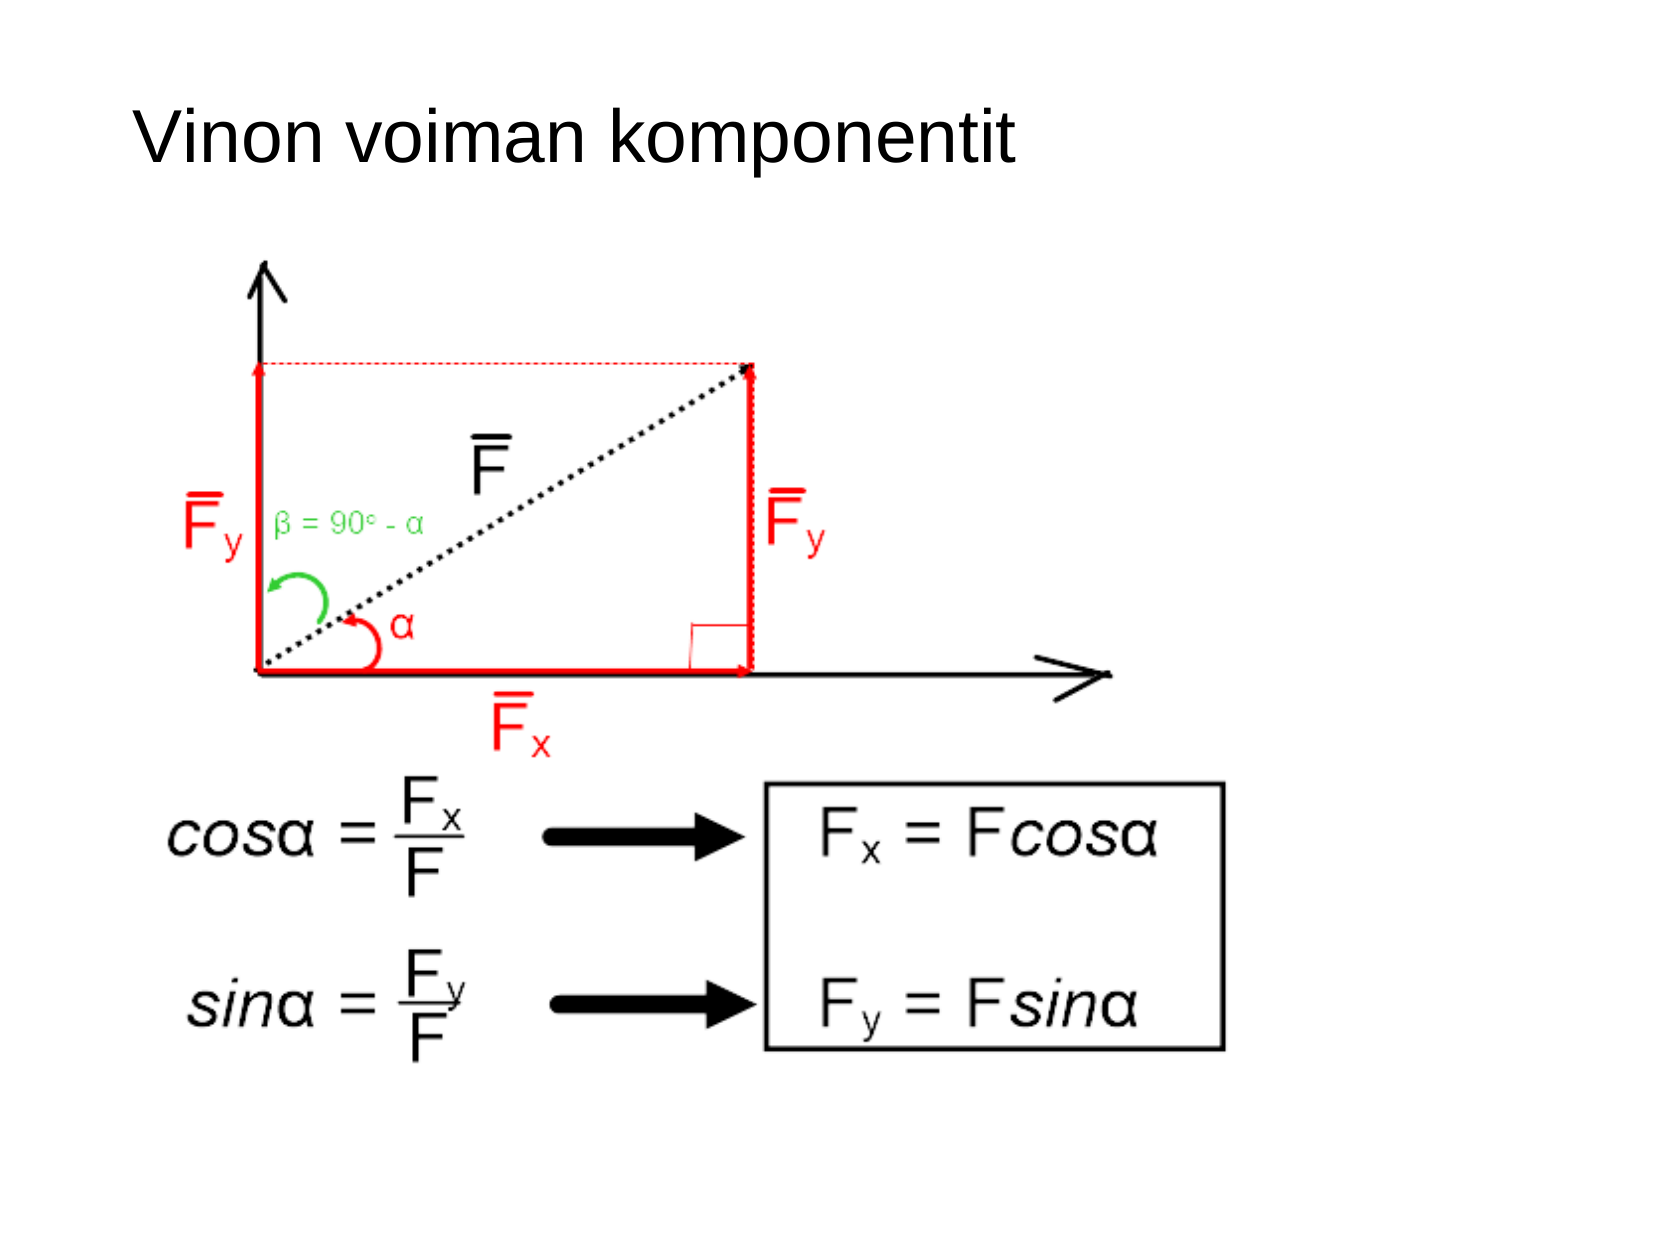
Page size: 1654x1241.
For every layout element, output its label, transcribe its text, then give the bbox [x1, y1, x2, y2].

text_box Vinon voiman komponentit [118, 82, 1382, 237]
picture [124, 224, 1310, 1143]
